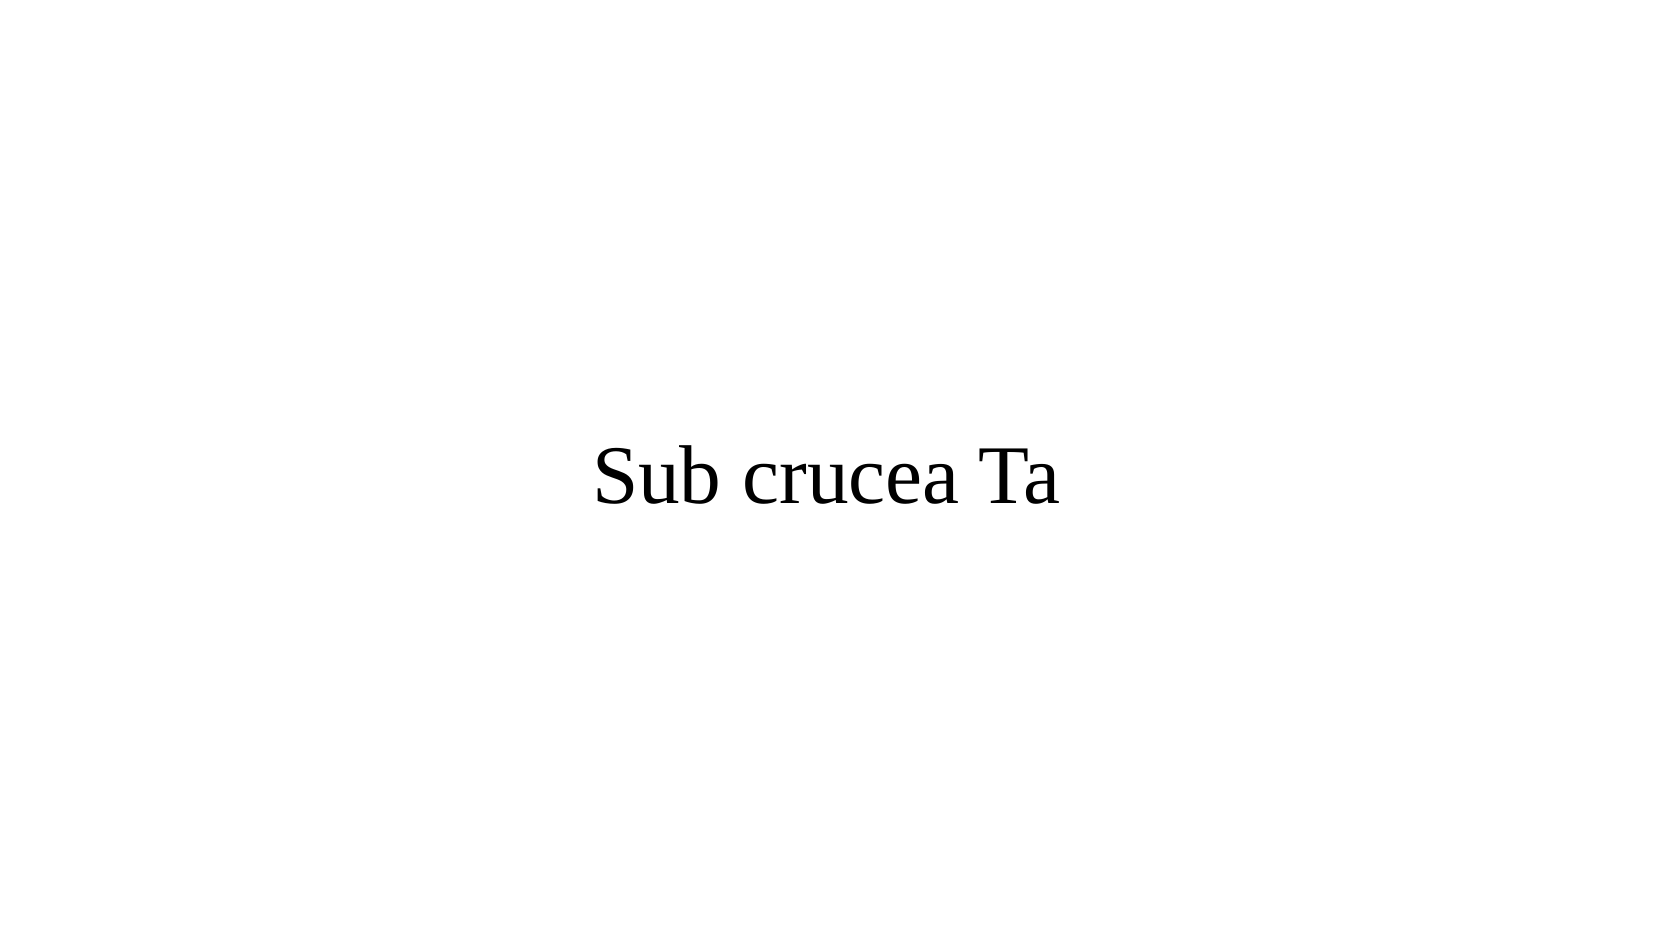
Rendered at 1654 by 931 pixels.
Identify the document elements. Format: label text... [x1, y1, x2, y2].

title Sub crucea Ta [165, 420, 1489, 521]
